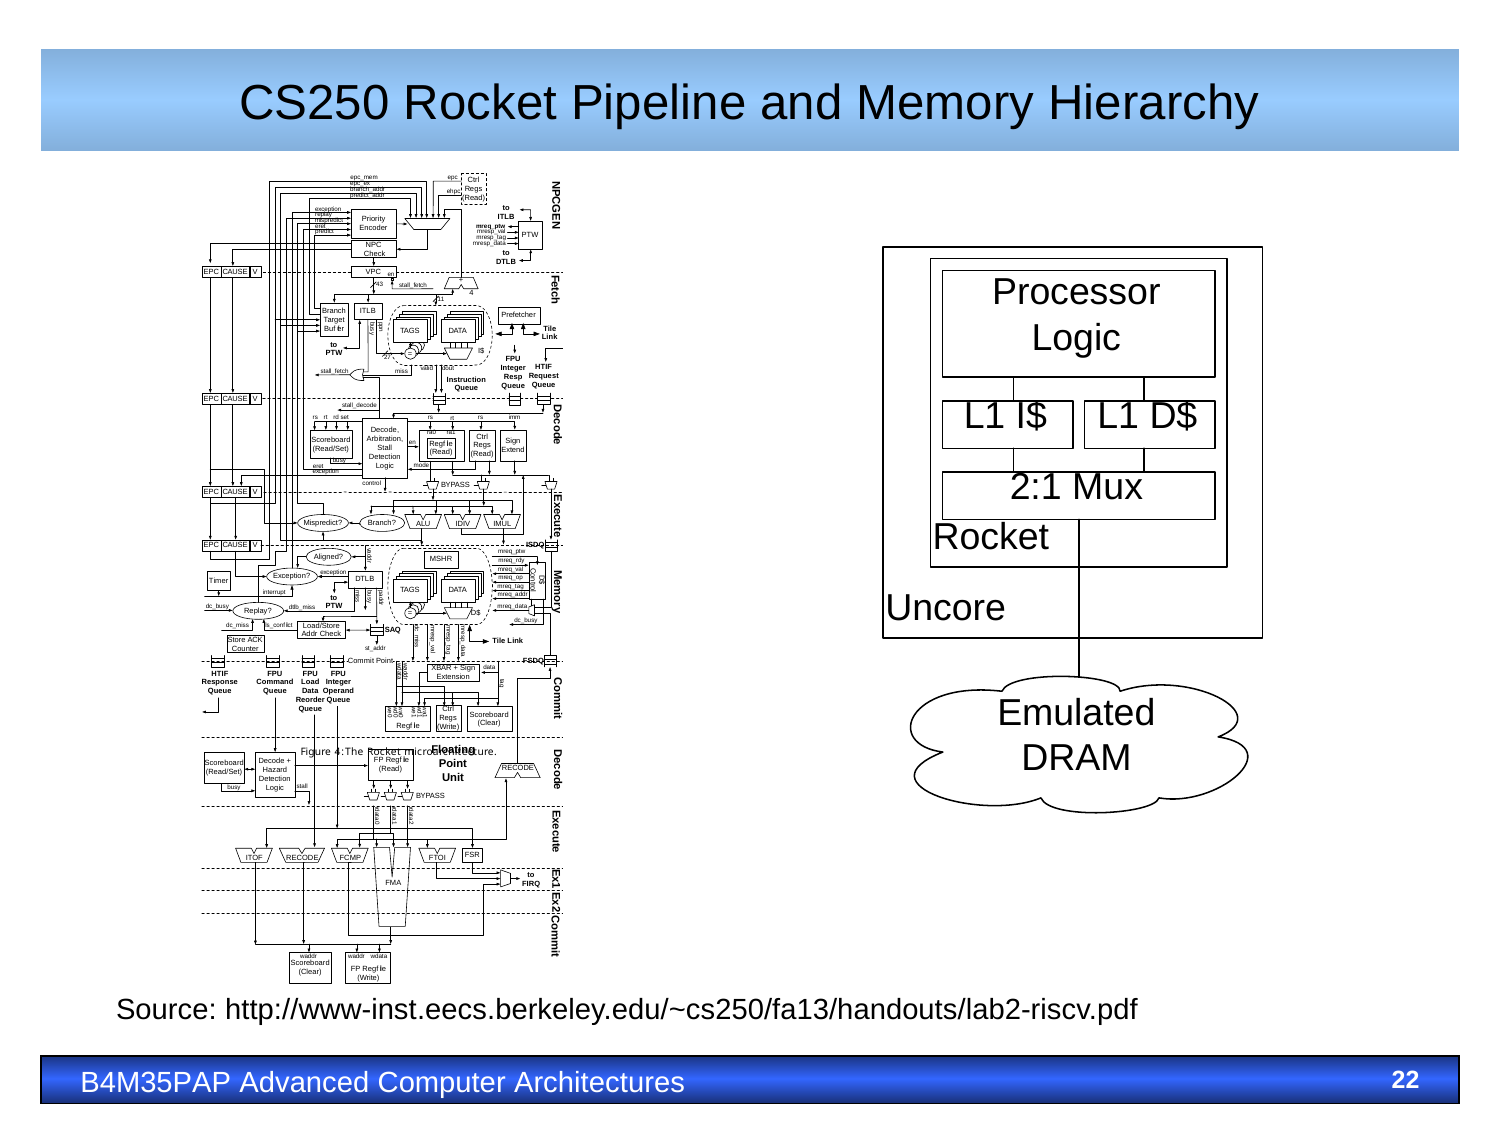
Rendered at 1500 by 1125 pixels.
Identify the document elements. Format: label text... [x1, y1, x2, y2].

text_box DRAM [1021, 736, 1132, 792]
text_box Processor [992, 270, 1161, 325]
text_box [1145, 473, 1214, 519]
text_box L1 D$ [1097, 394, 1198, 449]
text_box Rocket [932, 515, 1049, 570]
text_box Emulated [997, 690, 1166, 746]
text_box Logic [1031, 316, 1122, 371]
chart [162, 168, 608, 985]
text_box 2:1 Mux [1009, 465, 1145, 520]
text_box [1198, 402, 1214, 448]
text_box [943, 402, 963, 448]
text_box [943, 473, 1009, 519]
text_box [1085, 402, 1097, 448]
text_box L1 I$ [963, 394, 1048, 449]
text_box [931, 259, 1226, 566]
text_box [943, 271, 1214, 376]
text_box [1014, 378, 1143, 465]
text_box [1049, 520, 1078, 566]
text_box Uncore [885, 586, 1006, 641]
text_box [1048, 402, 1072, 448]
text_box [912, 686, 1246, 811]
text_box Source: http://www-inst.eecs.berkeley.edu/~cs250/fa13/handouts/lab2-riscv.pdf [101, 985, 1155, 1033]
text_box [884, 248, 1262, 637]
title CS250 Rocket Pipeline and Memory Hierarchy [41, 49, 1459, 151]
text_box [1005, 678, 1118, 690]
